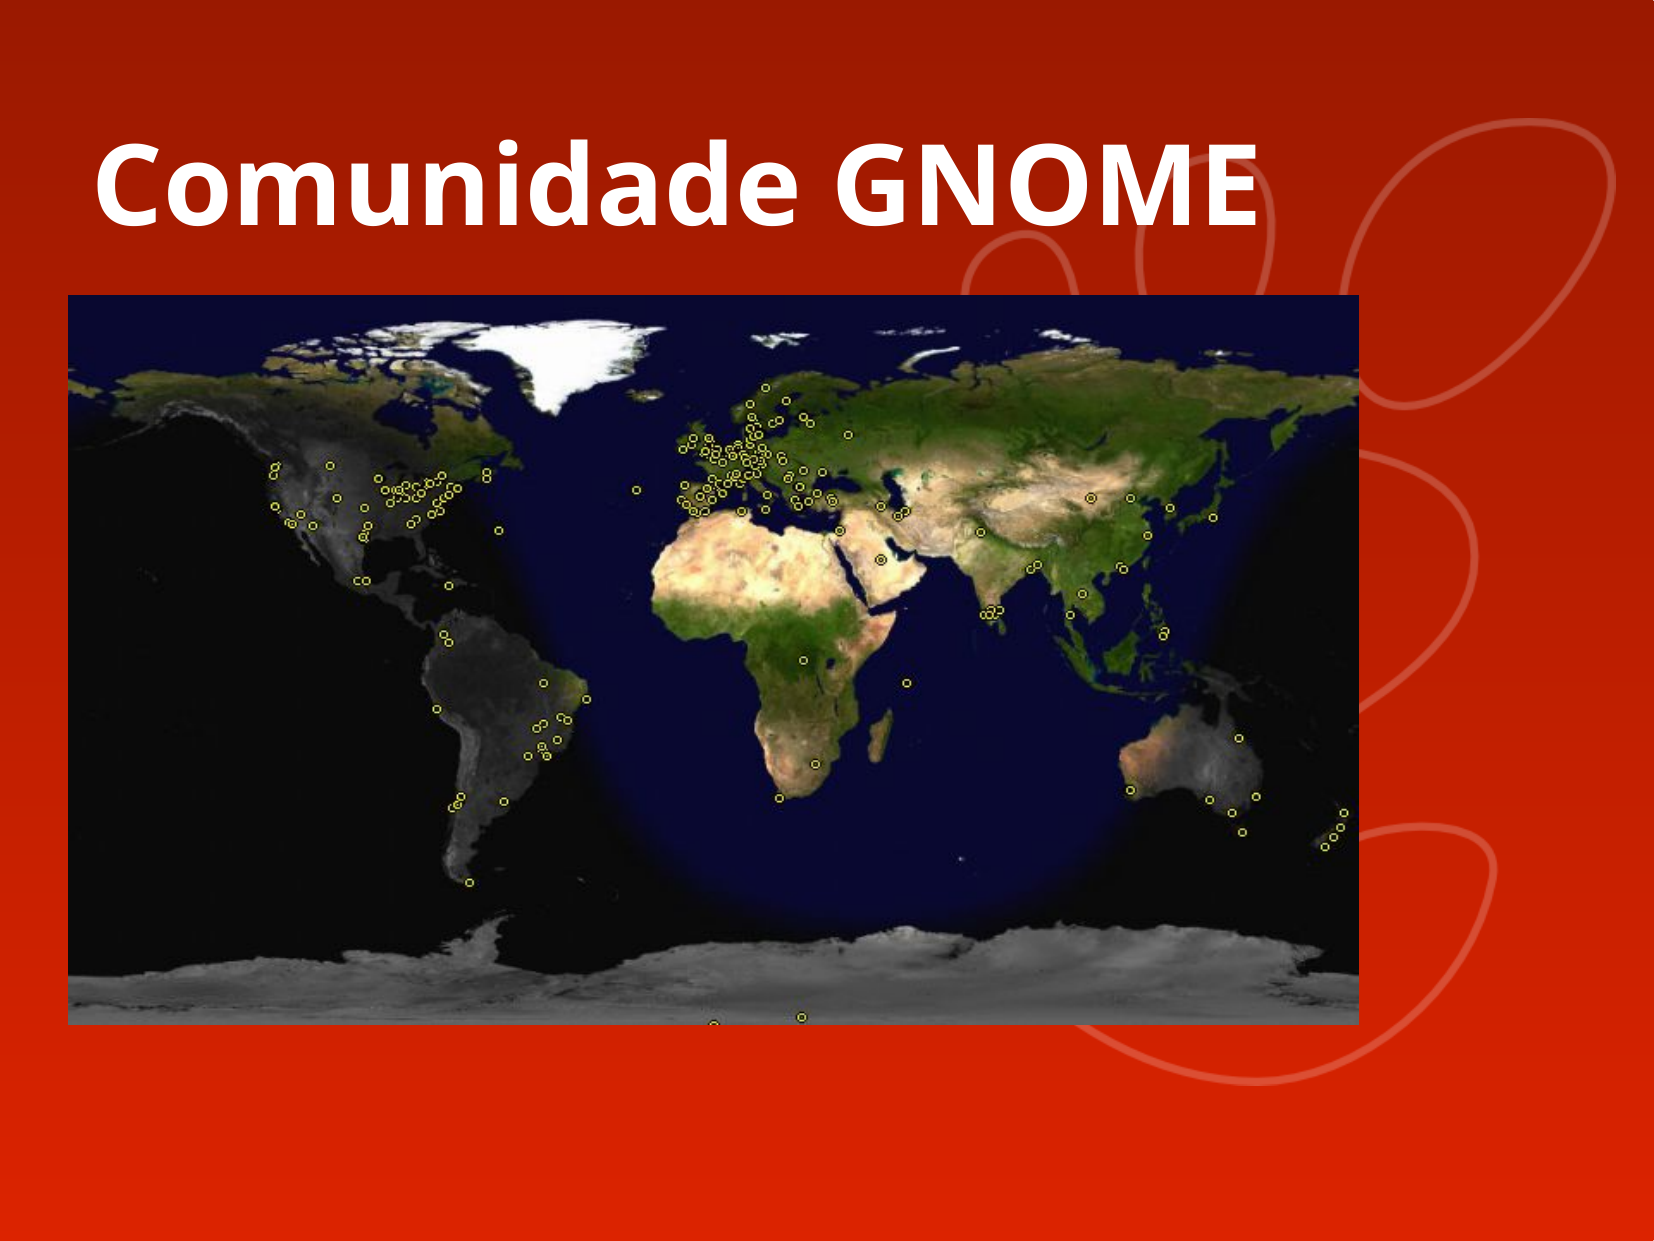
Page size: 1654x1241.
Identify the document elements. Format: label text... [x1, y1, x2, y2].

picture [68, 118, 1616, 1086]
title Comunidade GNOME [76, 34, 1565, 266]
